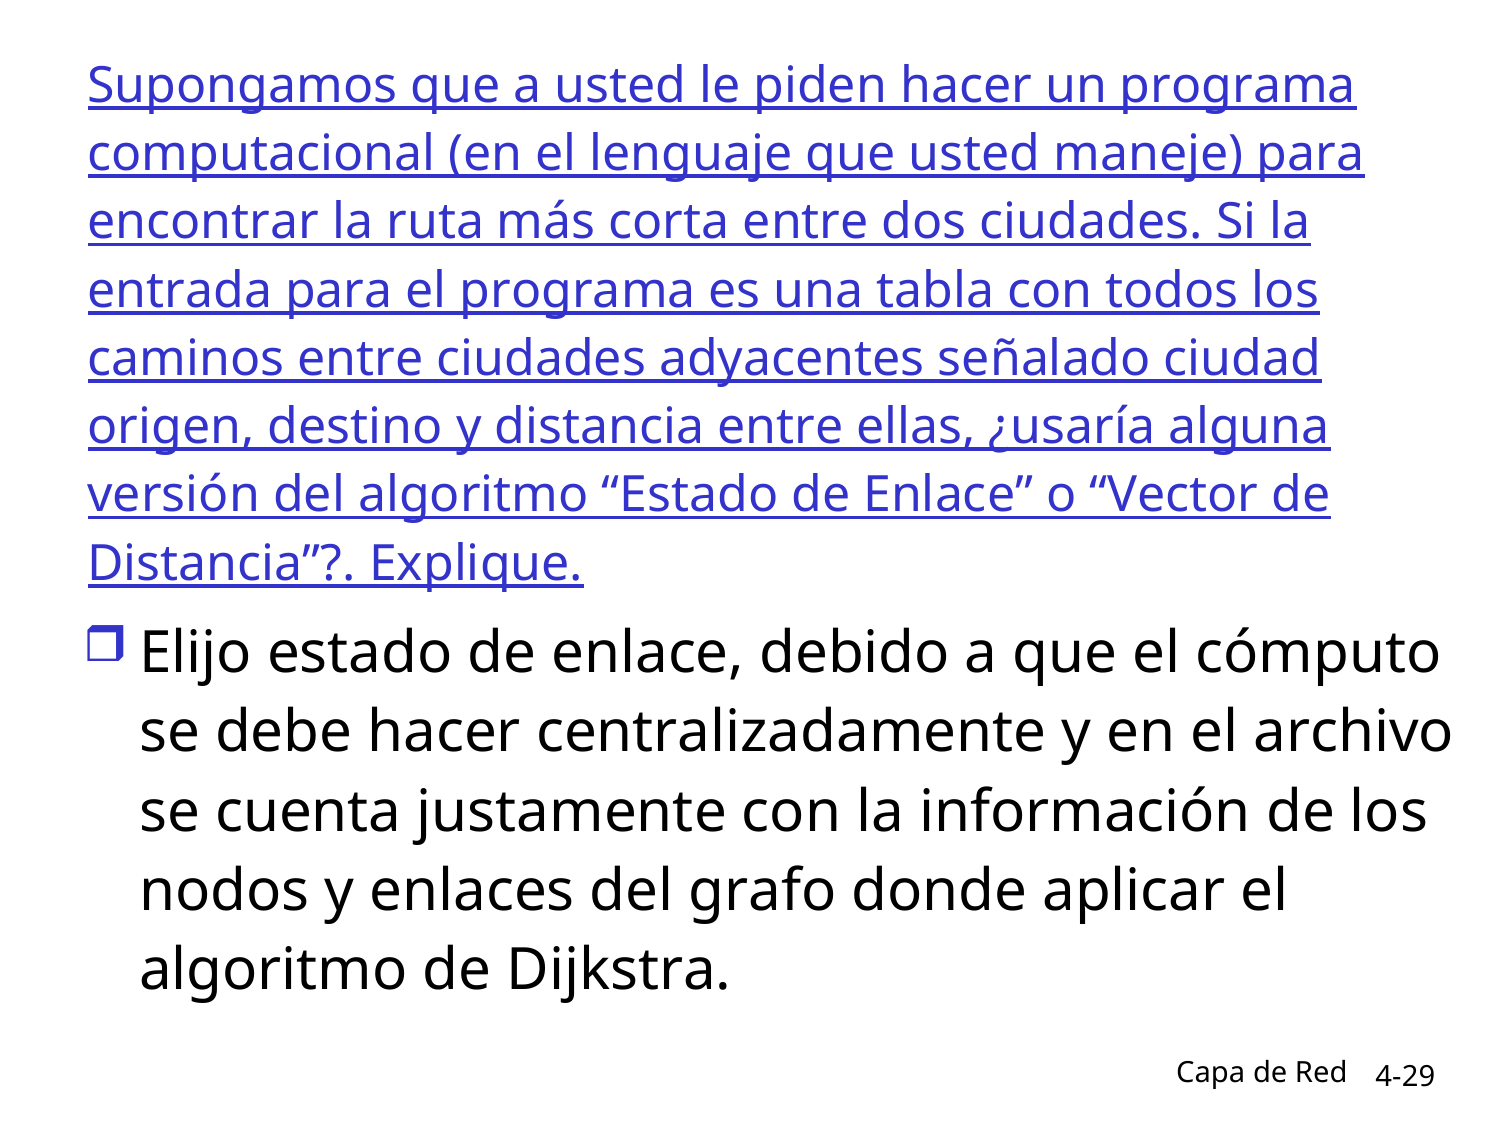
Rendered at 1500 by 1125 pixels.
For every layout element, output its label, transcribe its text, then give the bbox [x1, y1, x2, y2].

title Supongamos que a usted le piden hacer un programa computacional (en el lenguaje que usted maneje) para encontrar la ruta más corta entre dos ciudades. Si la entrada para el programa es una tabla con todos los caminos entre ciudades adyacentes señalado ciudad origen, destino y distancia entre ellas, ¿usaría alguna versión del algoritmo “Estado de Enlace” o “Vector de Distancia”?. Explique. [87, 52, 1450, 592]
list Elijo estado de enlace, debido a que el cómputo se debe hacer centralizadamente y en el archivo se cuenta justamente con la información de los nodos y enlaces del grafo donde aplicar el algoritmo de Dijkstra. [83, 610, 1459, 932]
